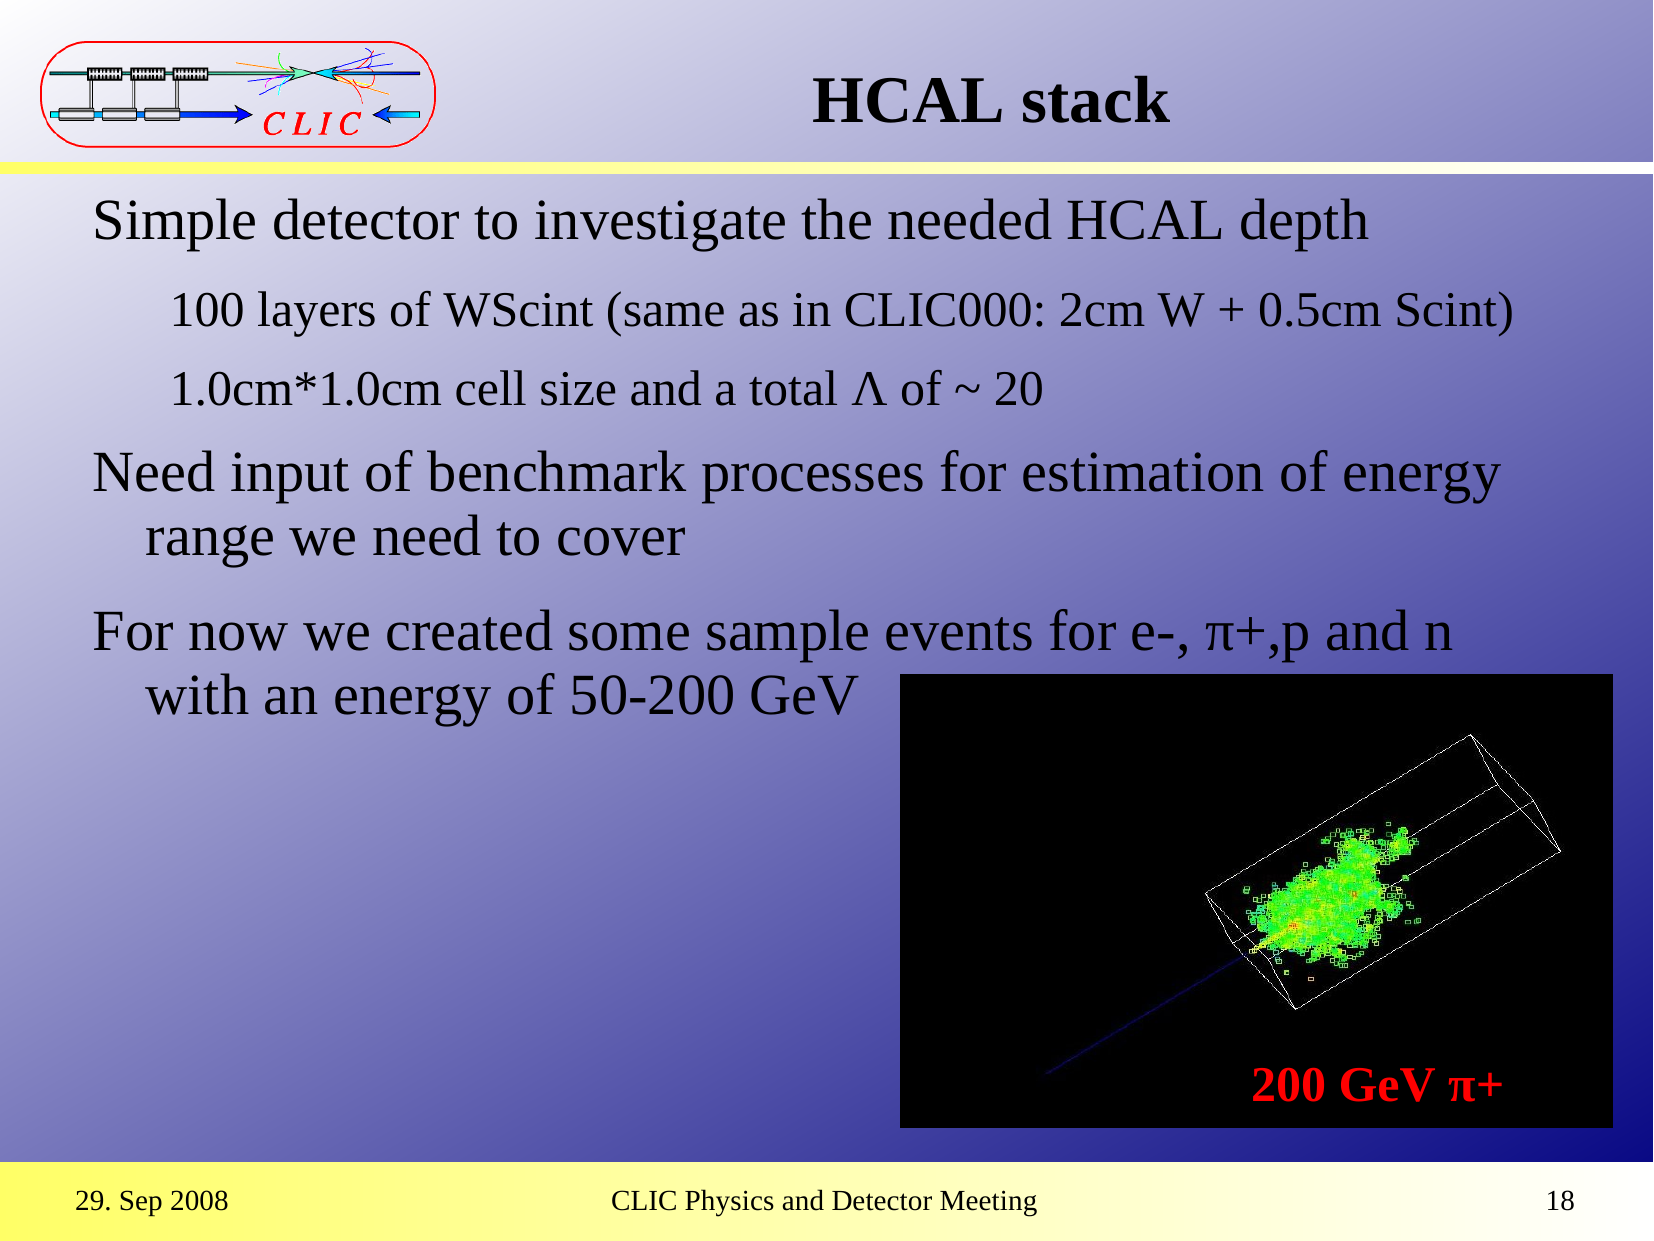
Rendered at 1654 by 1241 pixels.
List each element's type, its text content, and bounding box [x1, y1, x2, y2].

title HCAL stack [412, 56, 1571, 143]
picture [900, 674, 1613, 1128]
list Simple detector to investigate the needed HCAL depth 100 layers of WScint (same as in CLIC000: 2cm W + 0.5cm Scint) 1.0cm*1.0cm cell size and a total Λ of ~ 20 Need input of benchmark processes for estimation of energy range we need to cover For now we created some sample events for e-, π+,p and n with an energy of 50-200 GeV [75, 187, 1571, 1111]
text_box 200 GeV π+ [1162, 1050, 1576, 1130]
picture [37, 37, 438, 150]
